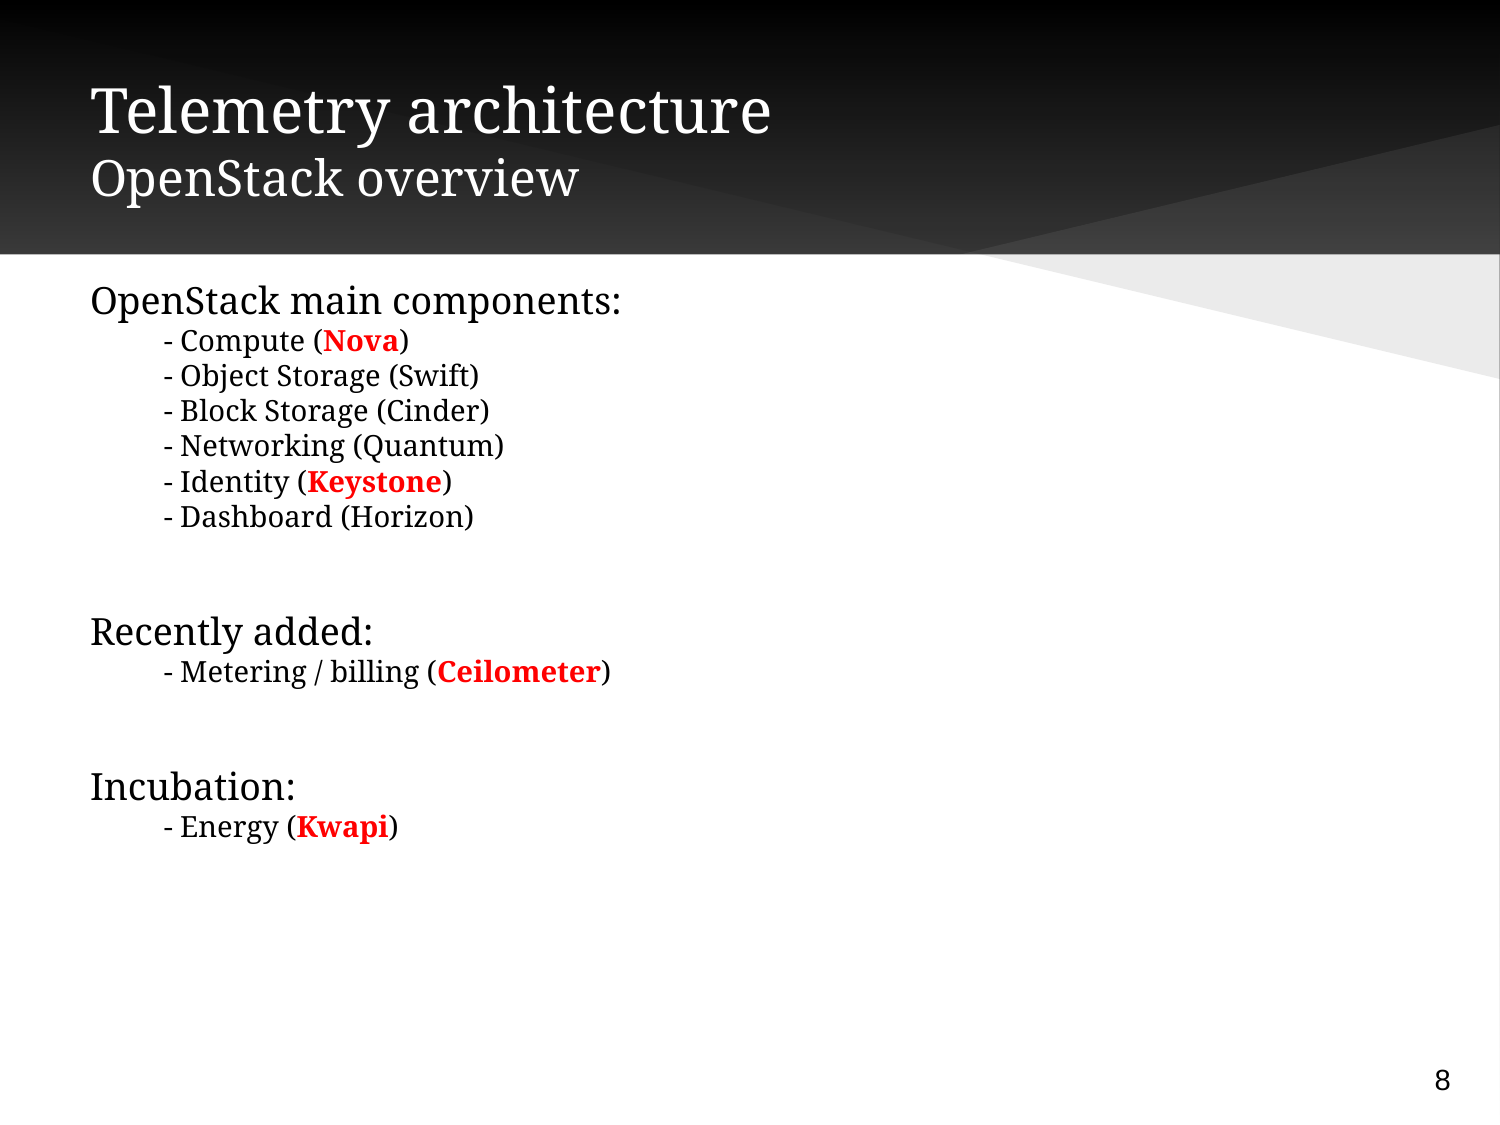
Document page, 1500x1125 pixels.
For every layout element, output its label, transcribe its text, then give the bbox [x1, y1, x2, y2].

list OpenStack main components: - Compute (Nova) - Object Storage (Swift) - Block Storage (Cinder) - Networking (Quantum) - Identity (Keystone) - Dashboard (Horizon) Recently added: - Metering / billing (Ceilometer) Incubation: - Energy (Kwapi) [75, 262, 1425, 1078]
text_box 8 [1419, 1046, 1471, 1097]
title Telemetry architecture OpenStack overview [75, 45, 1425, 233]
